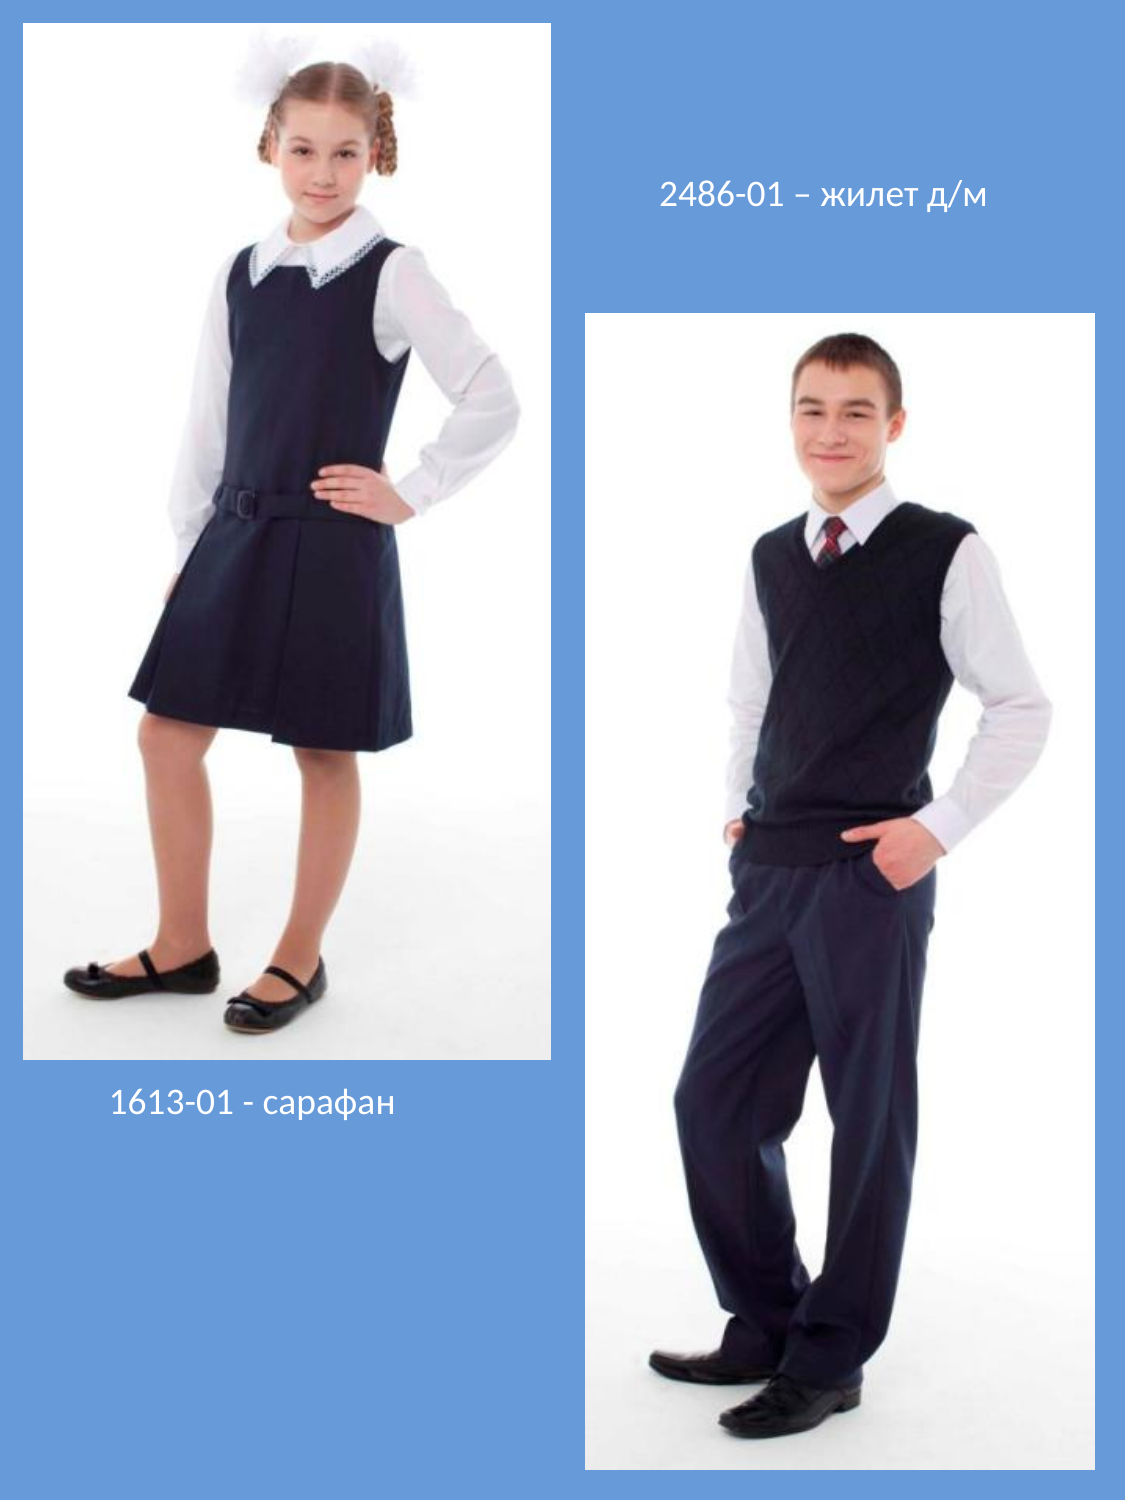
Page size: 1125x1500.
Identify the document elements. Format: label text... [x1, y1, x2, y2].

text_box 2486-01 – жилет д/м [644, 0, 1032, 293]
picture [23, 23, 551, 1060]
text_box 1613-01 - сарафан [93, 972, 481, 1137]
picture [585, 313, 1095, 1471]
